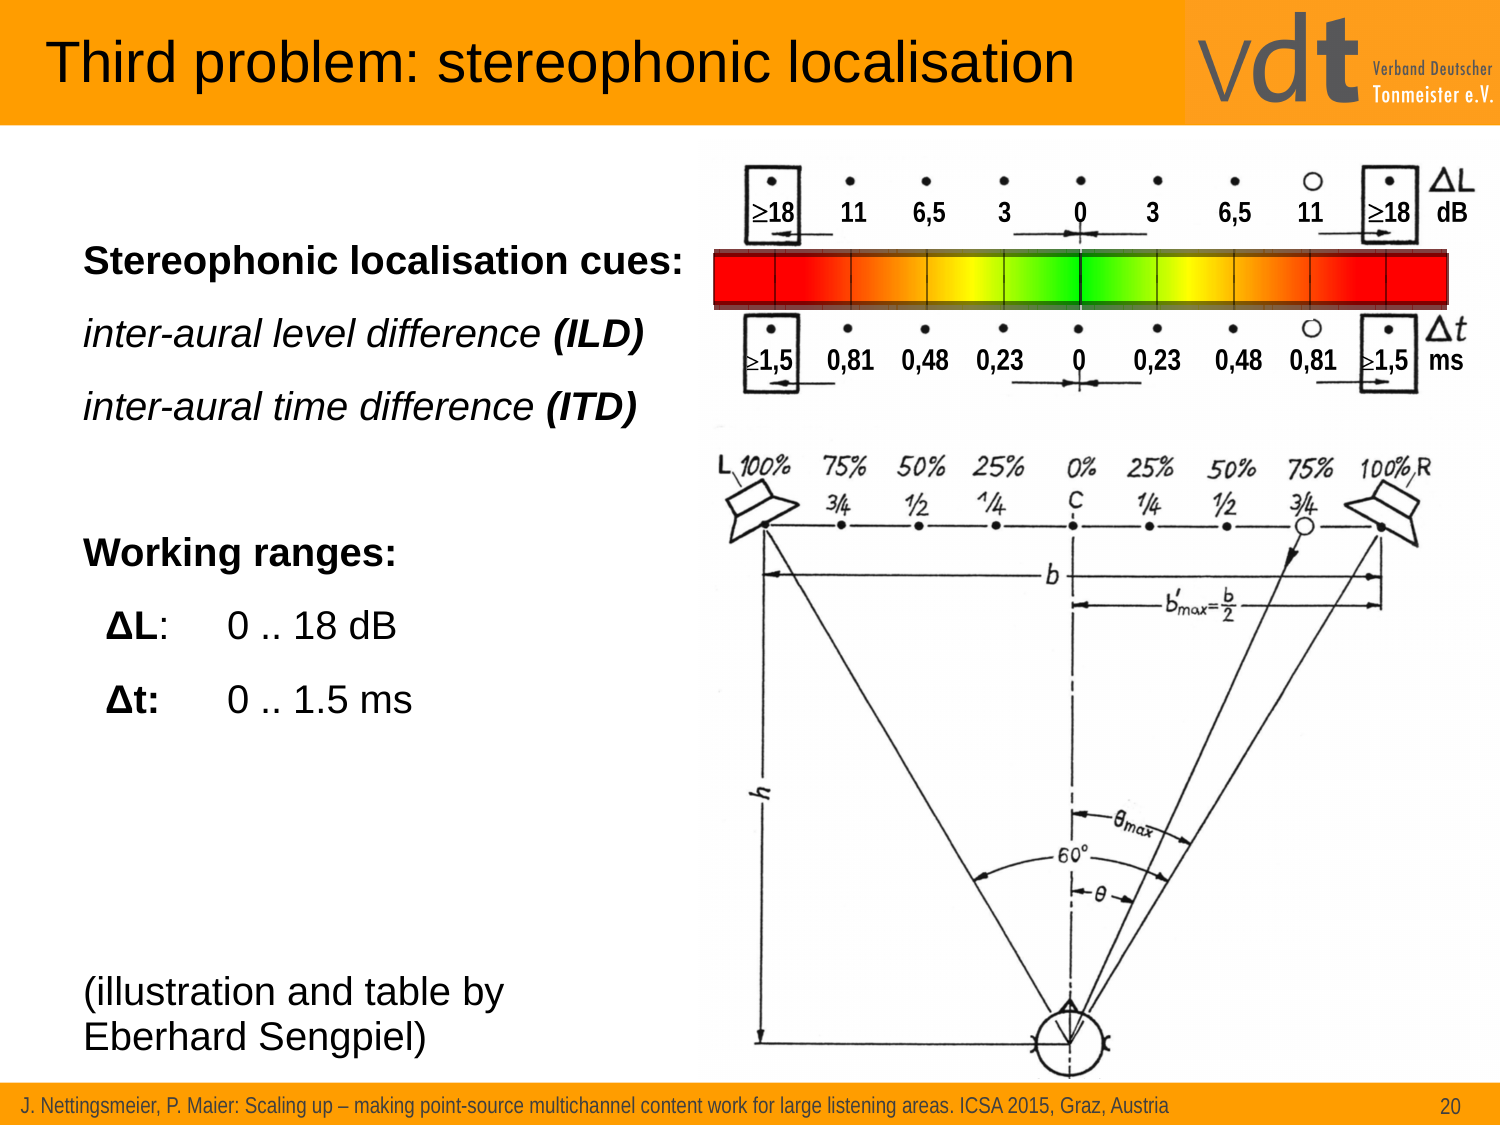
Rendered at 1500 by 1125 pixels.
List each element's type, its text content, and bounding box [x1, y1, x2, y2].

picture [1185, 0, 1500, 124]
picture [698, 139, 1500, 1080]
list Stereophonic localisation cues: inter-aural level difference (ILD) inter-aural time difference (ITD) Working ranges: ΔL: 0 .. 18 dB Δt: 0 .. 1.5 ms (illustration and table by Eberhard Sengpiel) [15, 164, 698, 1066]
title Third problem: stereophonic localisation [45, 0, 1171, 126]
